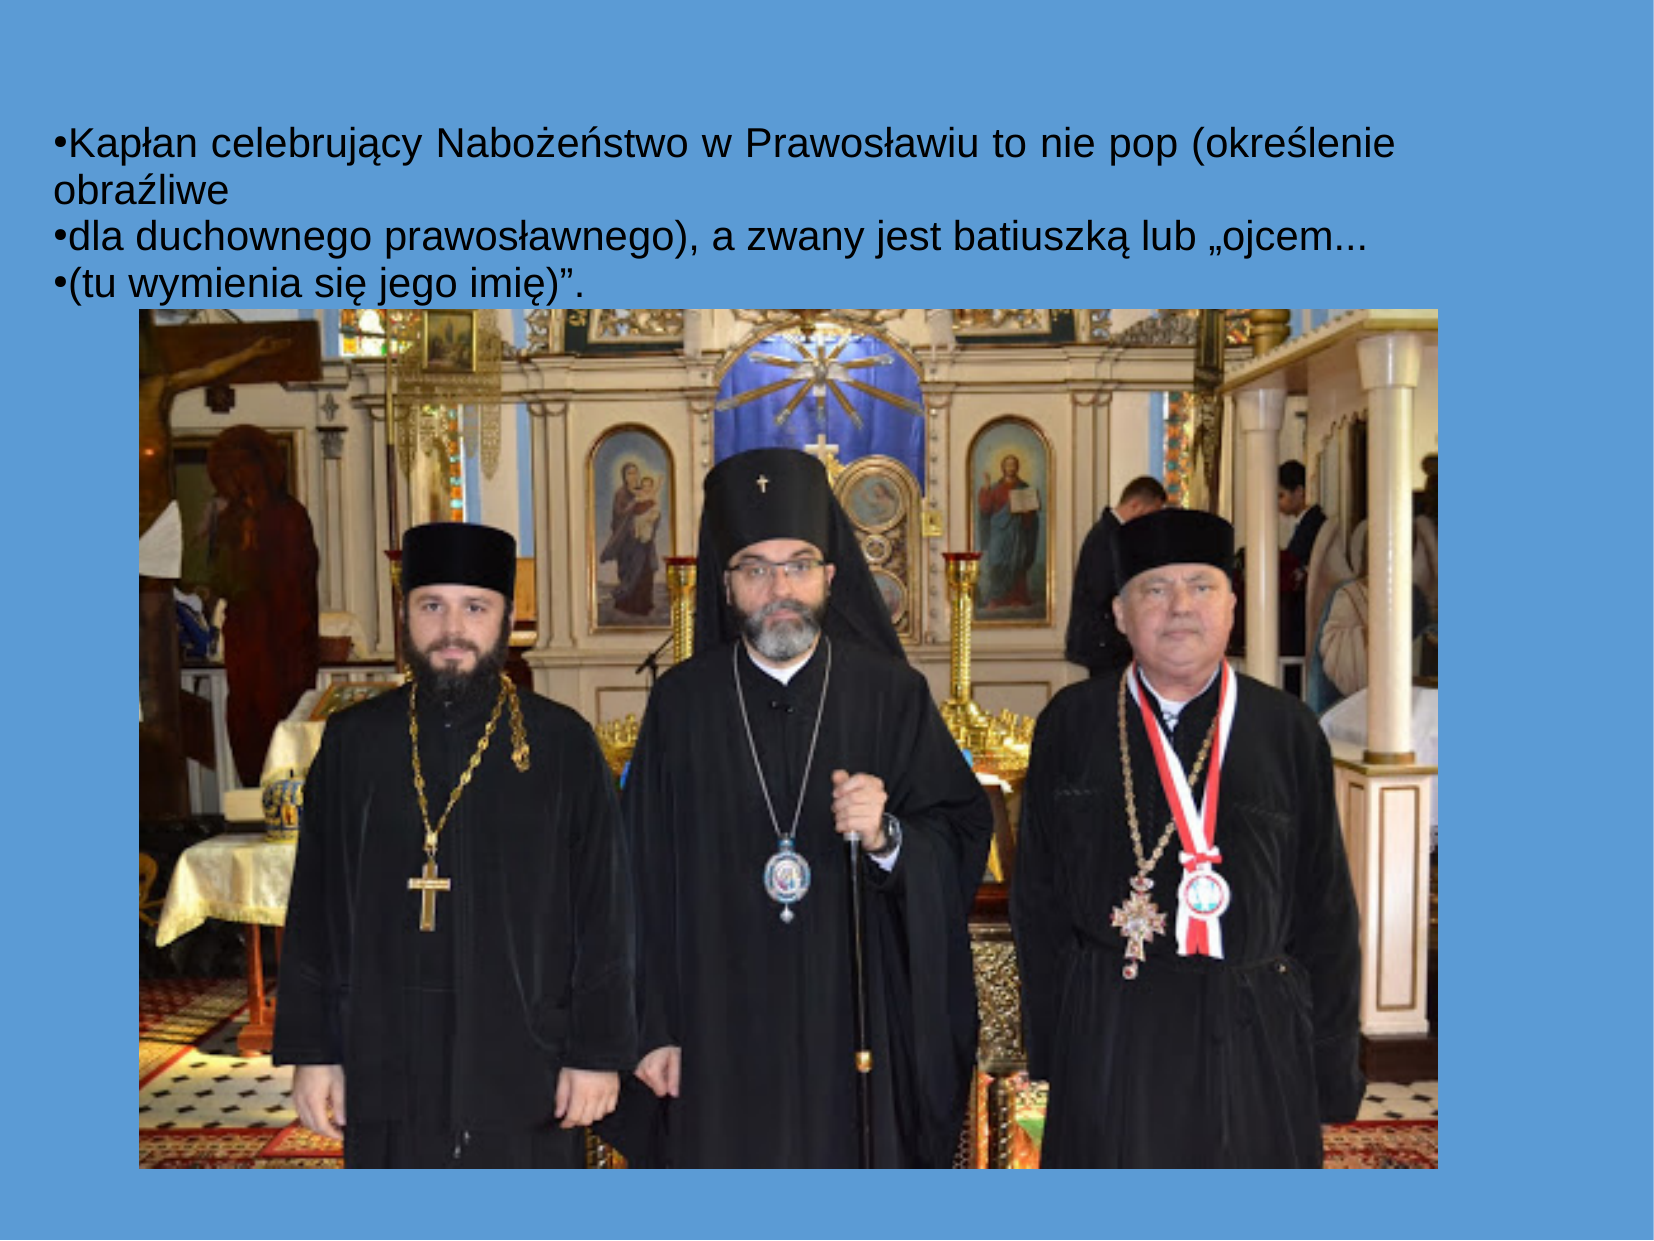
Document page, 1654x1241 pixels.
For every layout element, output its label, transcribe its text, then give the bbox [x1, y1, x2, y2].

picture [139, 309, 1438, 1169]
text_box Kapłan celebrujący Nabożeństwo w Prawosławiu to nie pop (określenie obraźliwe dla duchownego prawosławnego), a zwany jest batiuszką lub „ojcem... (tu wymienia się jego imię)”. [38, 112, 1438, 268]
